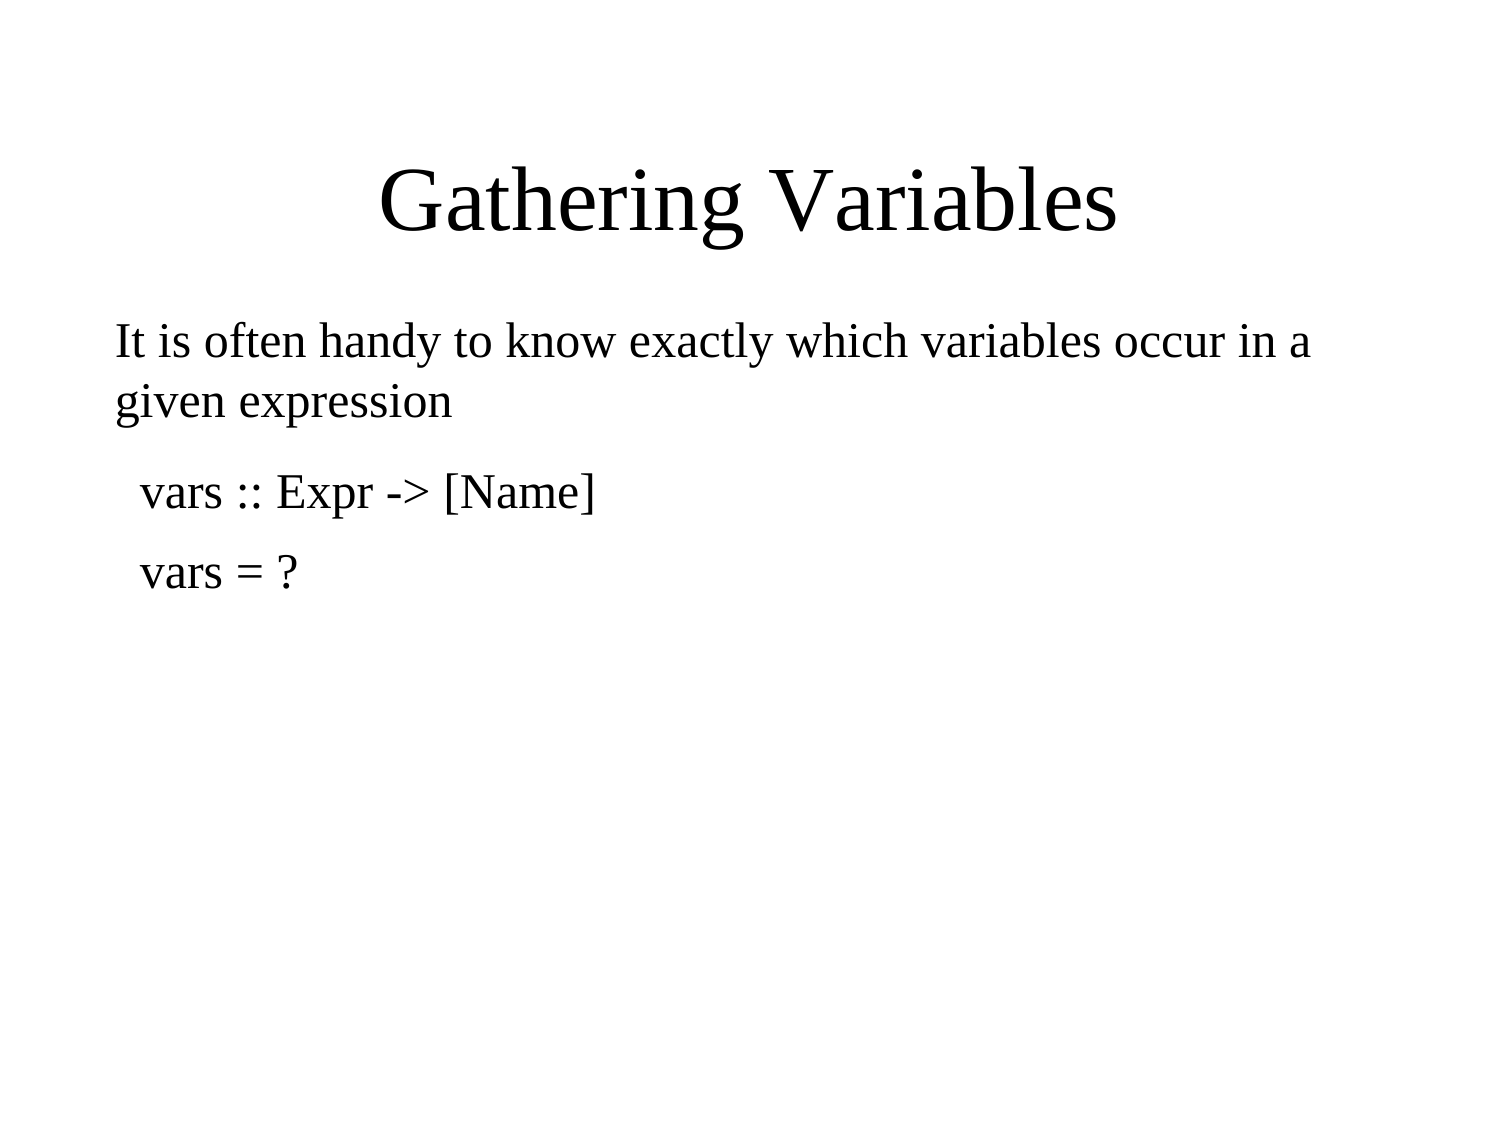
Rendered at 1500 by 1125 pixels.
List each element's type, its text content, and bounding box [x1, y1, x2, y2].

title Gathering Variables [112, 99, 1388, 288]
text_box It is often handy to know exactly which variables occur in a given expression vars :: Expr -> [Name] vars = ? [99, 299, 1388, 606]
